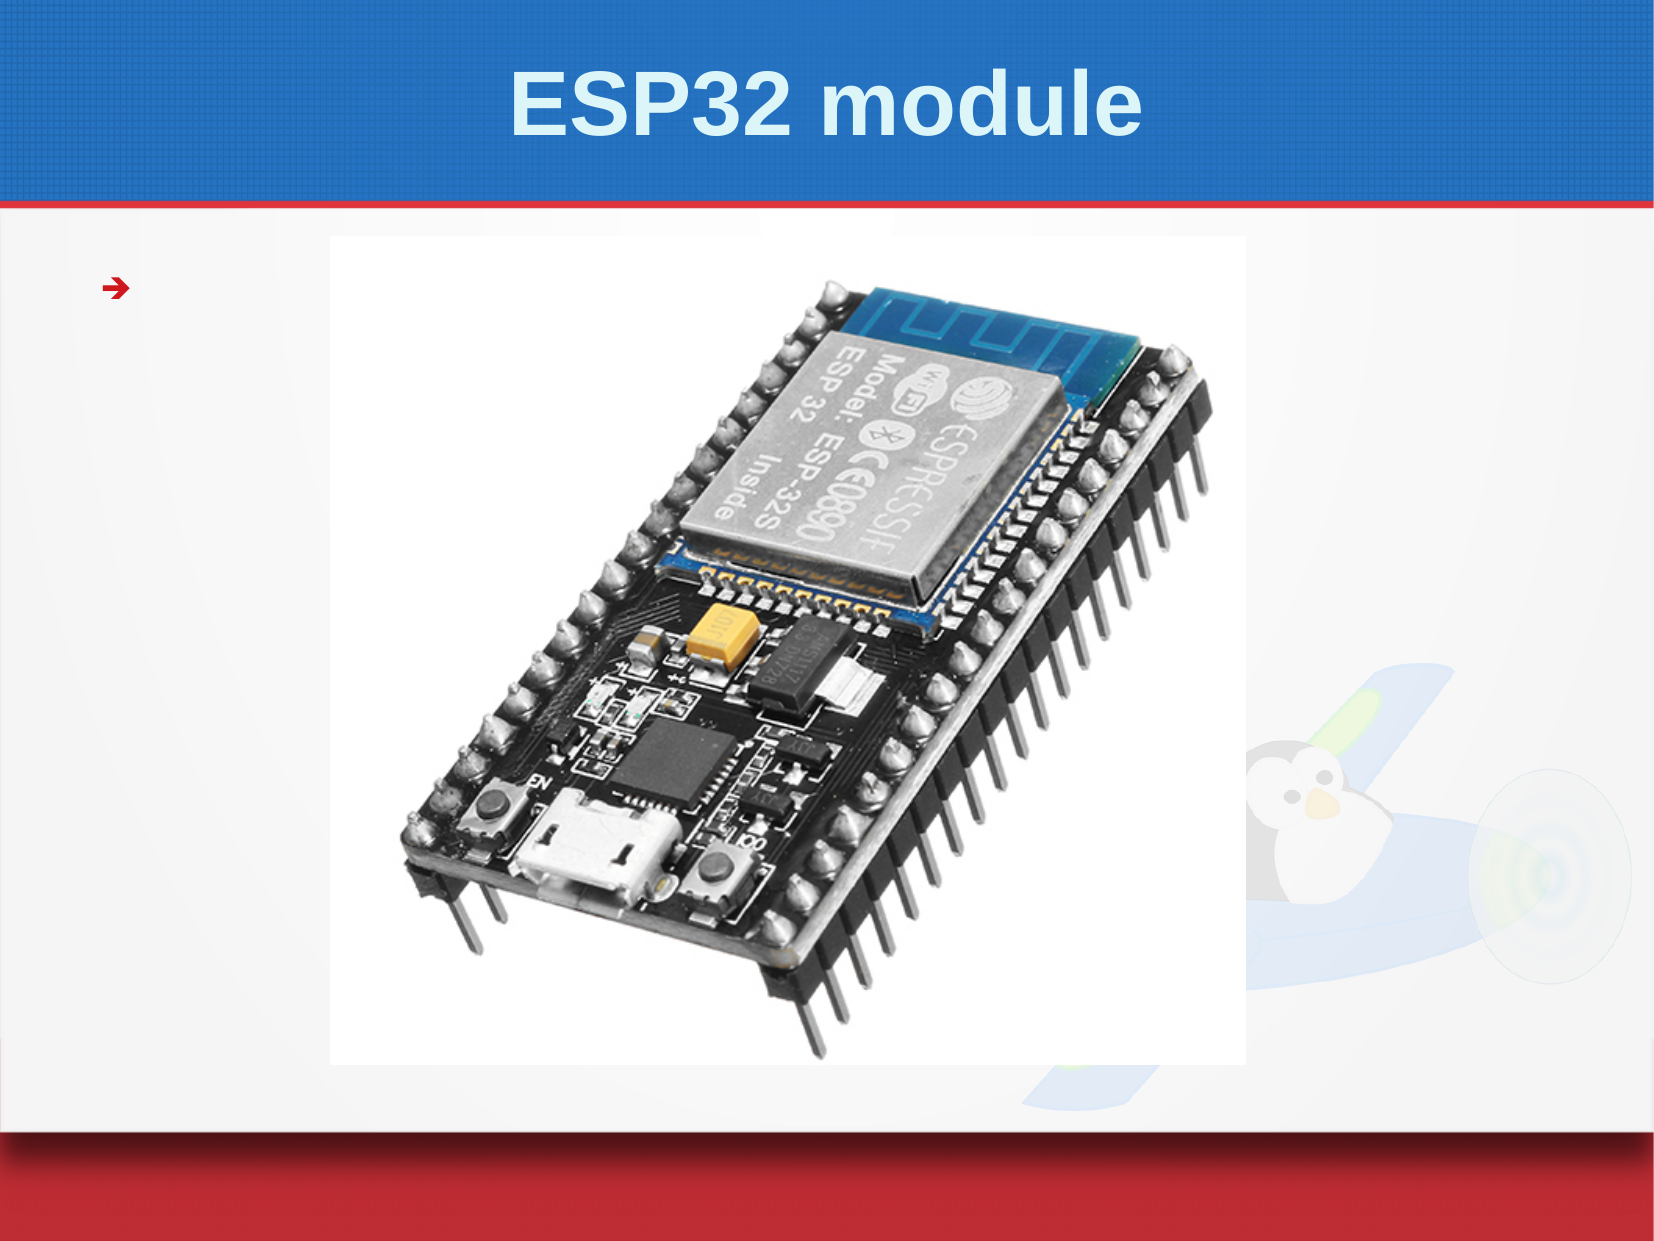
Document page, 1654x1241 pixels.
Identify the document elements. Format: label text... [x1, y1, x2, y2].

title ESP32 module [82, 20, 1571, 186]
list [82, 255, 1571, 1081]
picture [0, 0, 1654, 1241]
